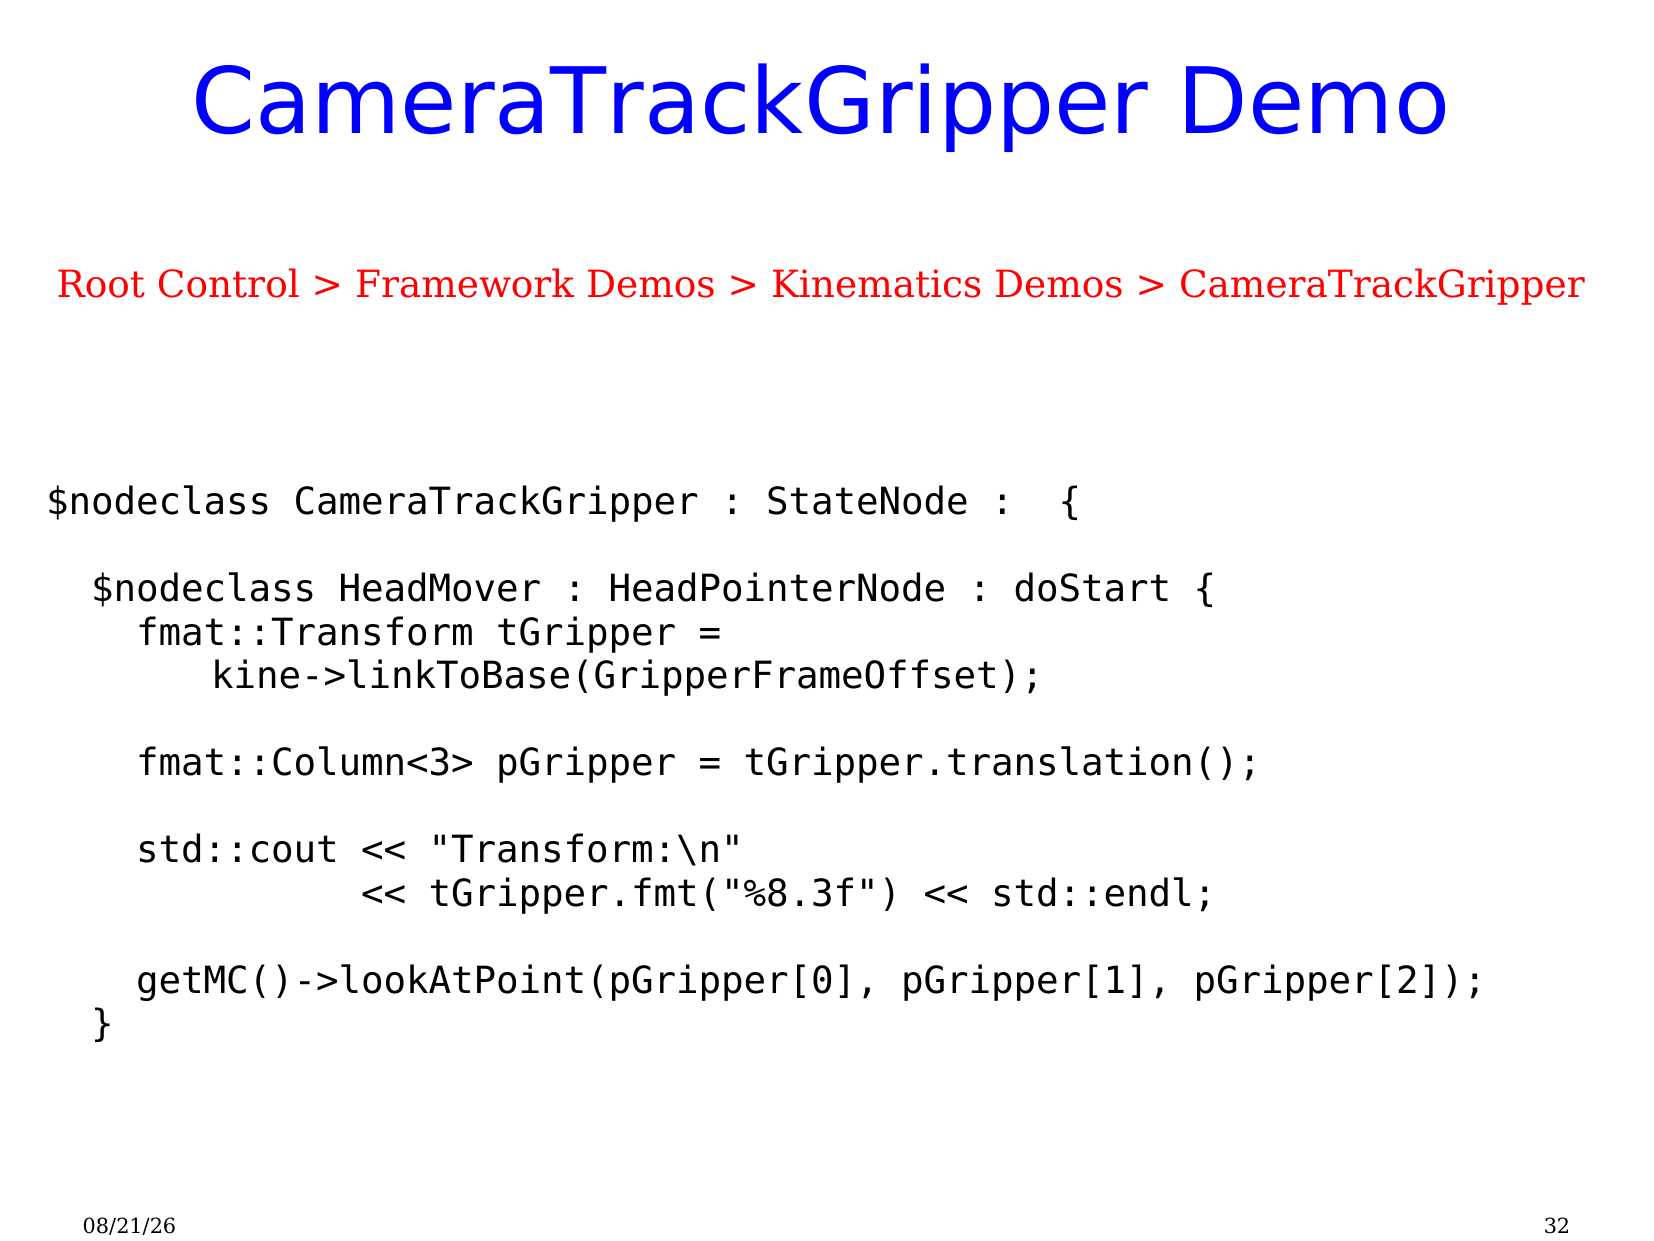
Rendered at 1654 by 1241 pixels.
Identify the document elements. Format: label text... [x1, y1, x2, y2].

text_box $nodeclass CameraTrackGripper : StateNode : { $nodeclass HeadMover : HeadPointerNode : doStart { fmat::Transform tGripper = kine->linkToBase(GripperFrameOffset); fmat::Column<3> pGripper = tGripper.translation(); std::cout << "Transform:\n" << tGripper.fmt("%8.3f") << std::endl; getMC()->lookAtPoint(pGripper[0], pGripper[1], pGripper[2]); } [31, 385, 1653, 1119]
title CameraTrackGripper Demo Root Control > Framework Demos > Kinematics Demos > CameraTrackGripper [26, 46, 1617, 309]
